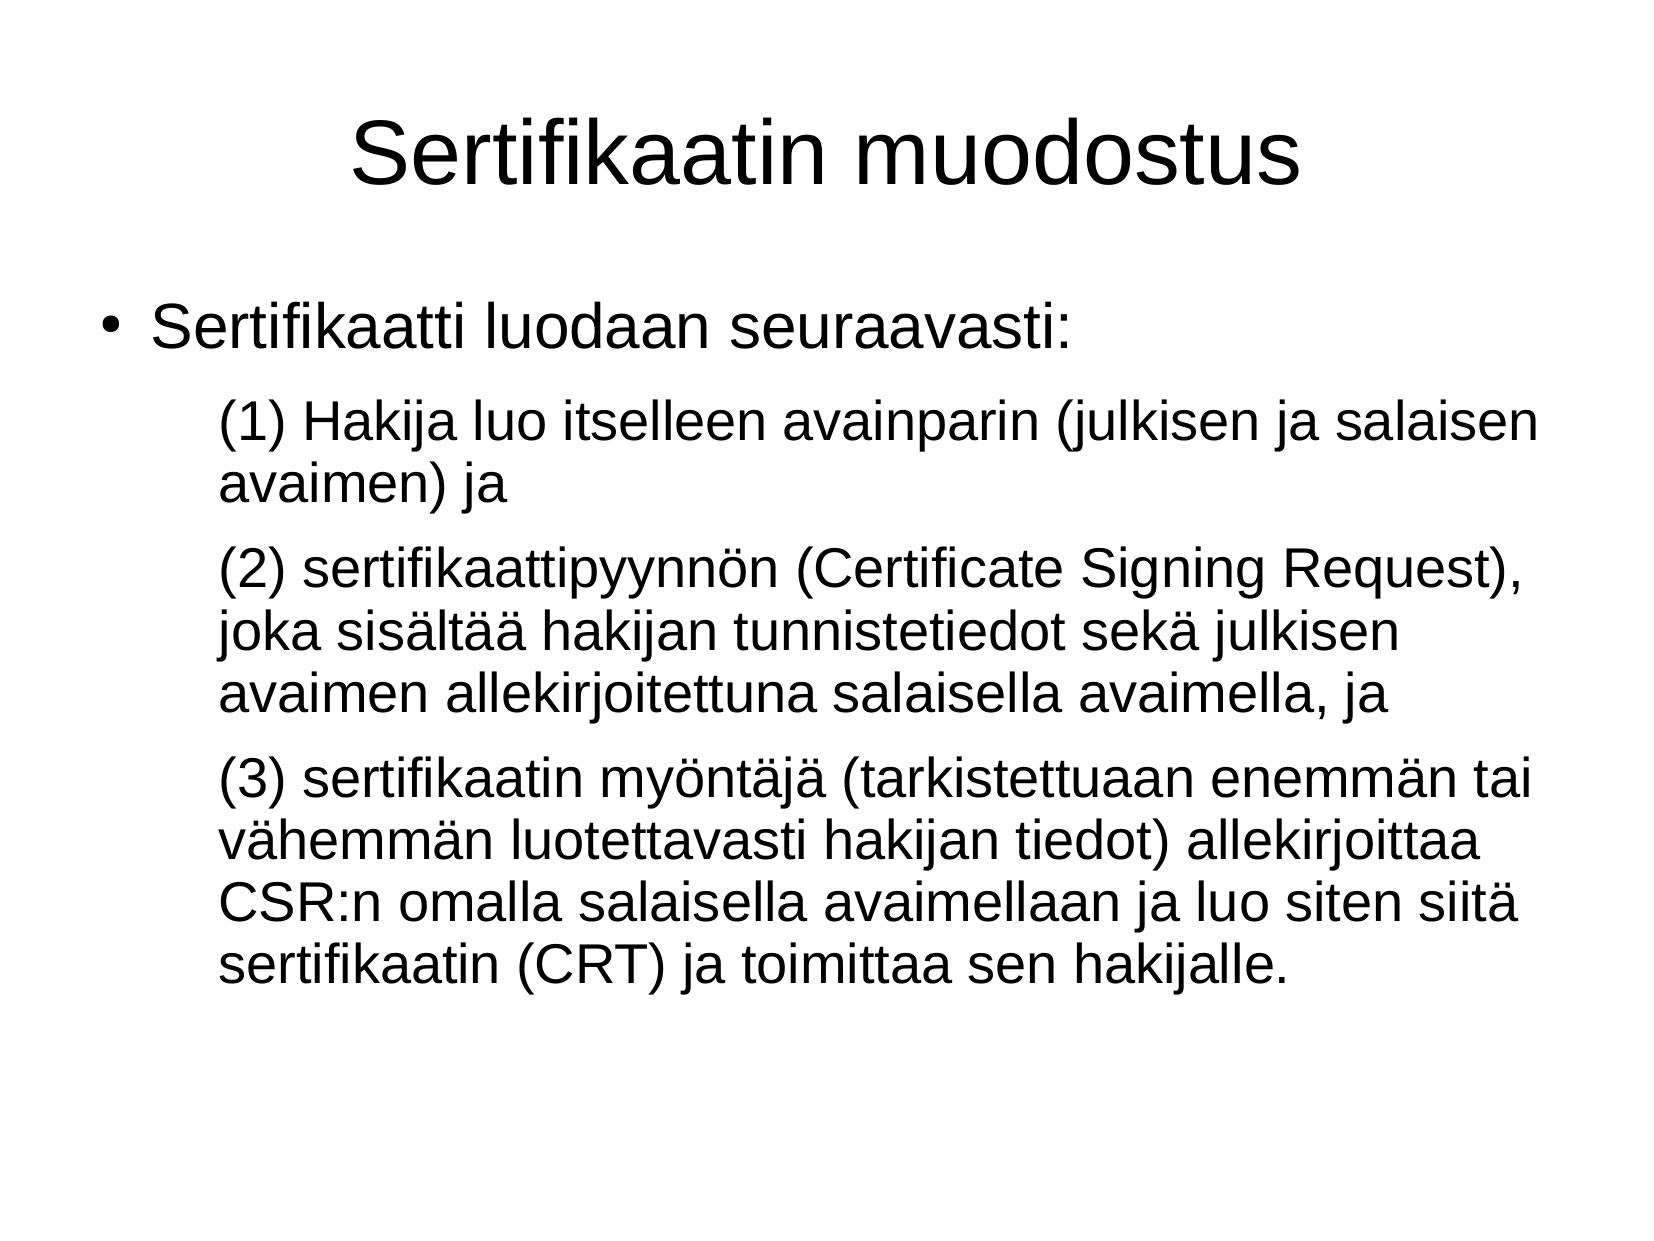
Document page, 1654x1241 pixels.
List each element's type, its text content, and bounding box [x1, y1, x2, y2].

list Sertifikaatti luodaan seuraavasti: (1) Hakija luo itselleen avainparin (julkisen ja salaisen avaimen) ja (2) sertifikaattipyynnön (Certificate Signing Request), joka sisältää hakijan tunnistetiedot sekä julkisen avaimen allekirjoitettuna salaisella avaimella, ja (3) sertifikaatin myöntäjä (tarkistettuaan enemmän tai vähemmän luotettavasti hakijan tiedot) allekirjoittaa CSR:n omalla salaisella avaimellaan ja luo siten siitä sertifikaatin (CRT) ja toimittaa sen hakijalle. [82, 290, 1571, 1010]
title Sertifikaatin muodostus [82, 49, 1571, 257]
